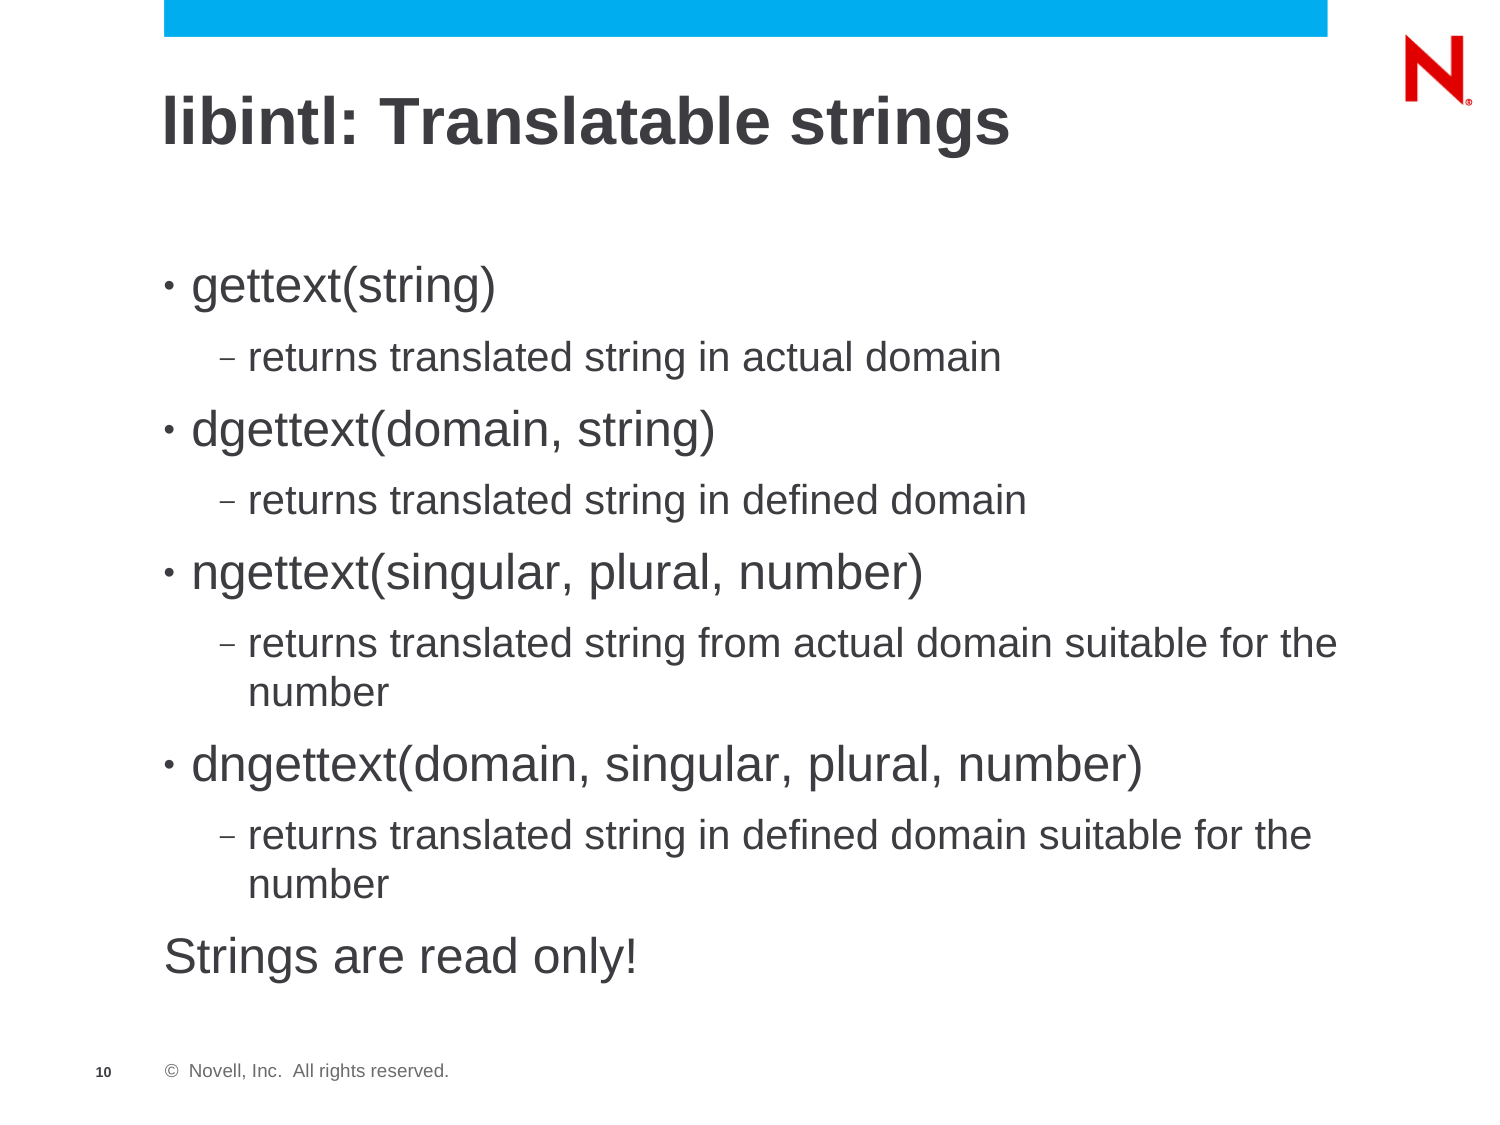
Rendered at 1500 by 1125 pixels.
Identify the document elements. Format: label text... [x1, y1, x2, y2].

picture [1403, 32, 1473, 107]
list gettext(string) returns translated string in actual domain dgettext(domain, string) returns translated string in defined domain ngettext(singular, plural, number) returns translated string from actual domain suitable for the number dngettext(domain, singular, plural, number) returns translated string in defined domain suitable for the number Strings are read only! [163, 254, 1404, 986]
title libintl: Translatable strings [161, 41, 1383, 205]
